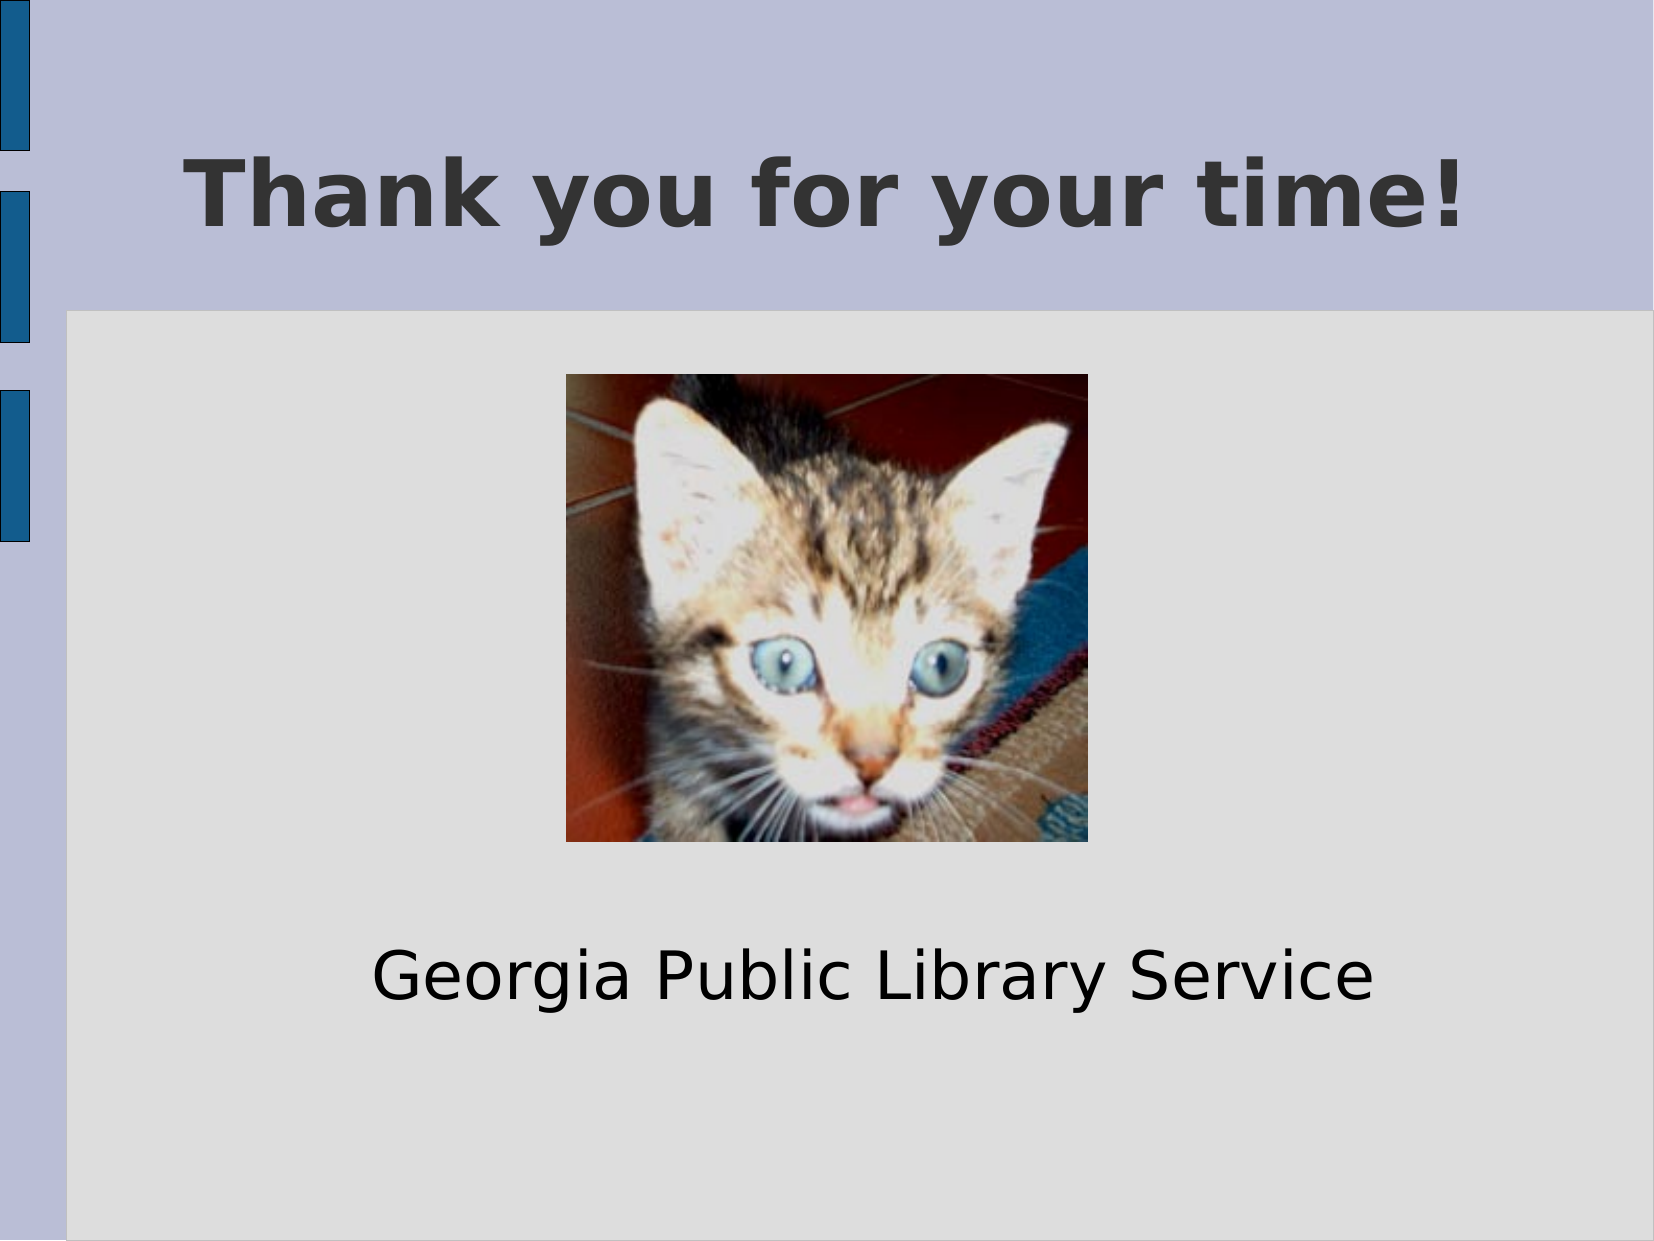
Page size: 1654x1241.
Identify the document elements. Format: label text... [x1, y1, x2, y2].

picture [566, 374, 1088, 842]
subtitle Georgia Public Library Service [178, 787, 1570, 1241]
title Thank you for your time! [121, 91, 1534, 299]
